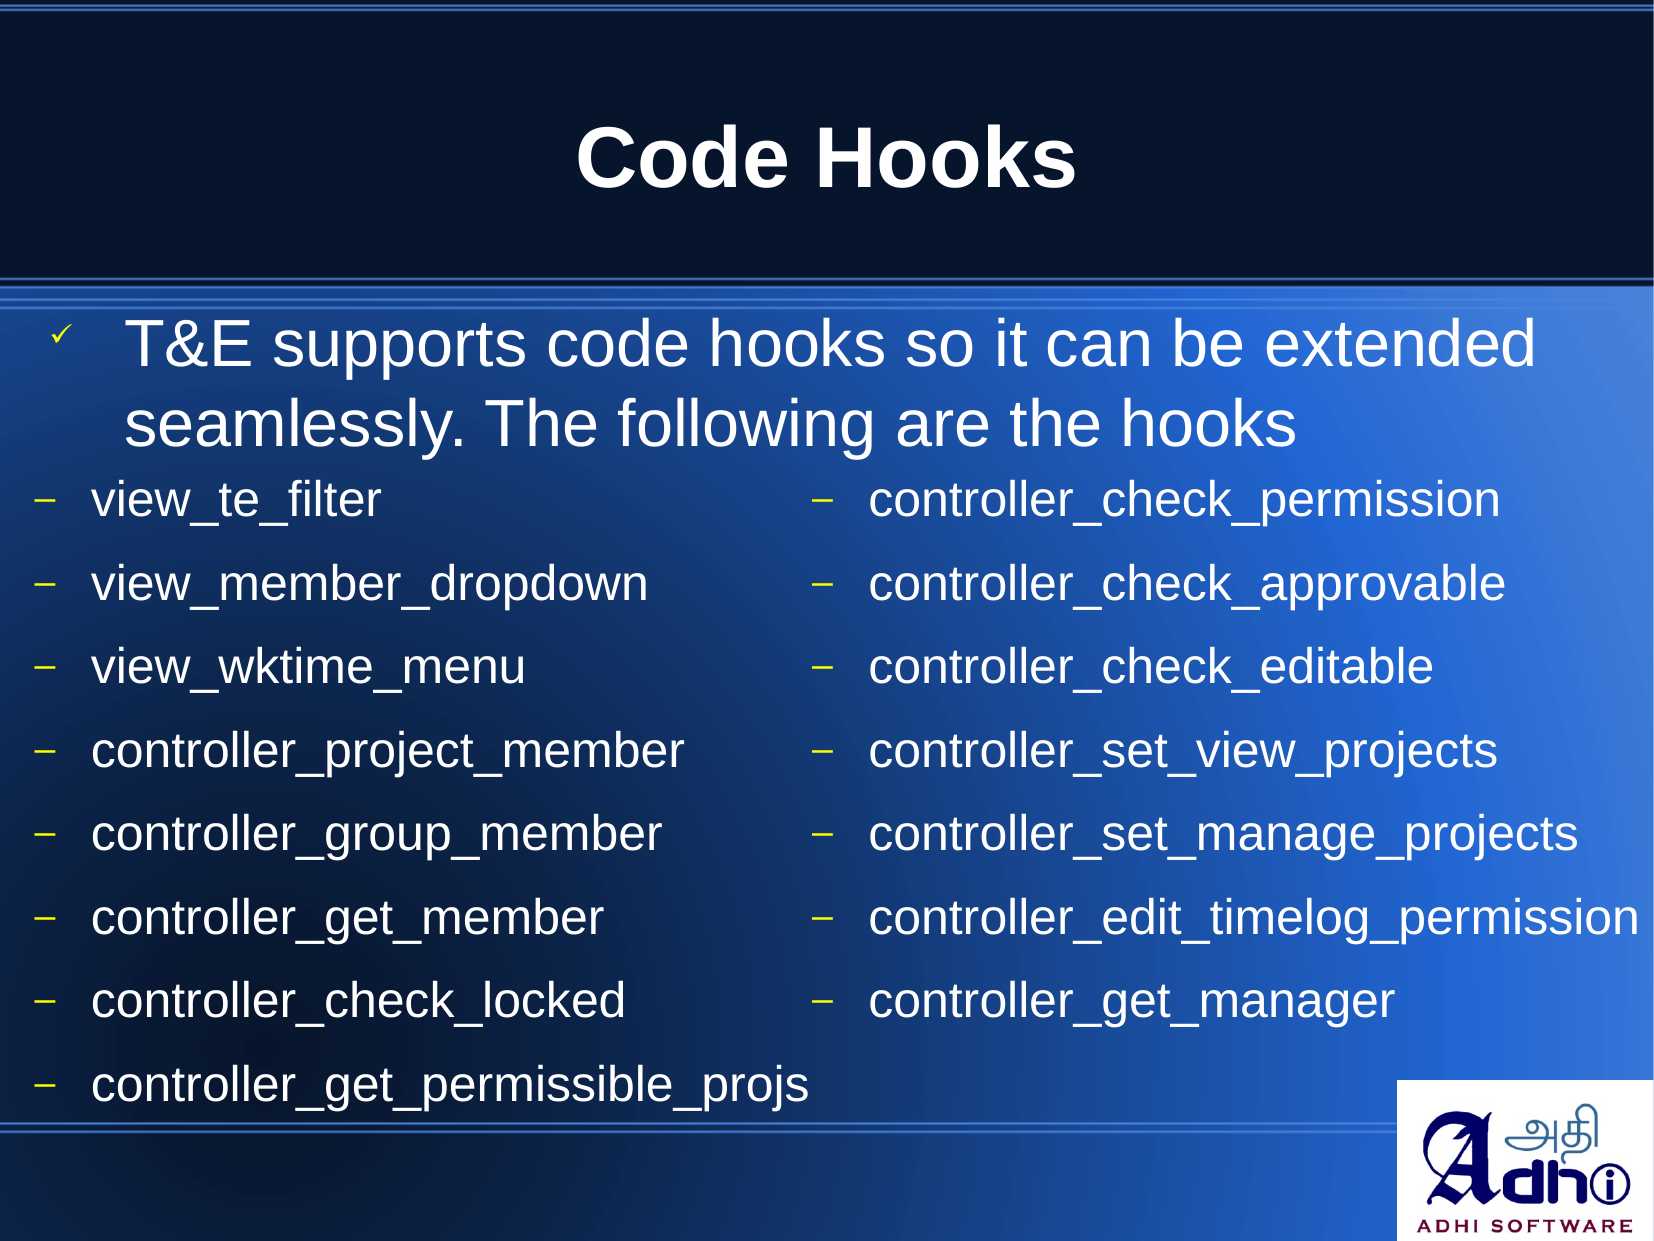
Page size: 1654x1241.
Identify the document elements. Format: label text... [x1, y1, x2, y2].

list view_te_filter view_member_dropdown view_wktime_menu controller_project_member controller_group_member controller_get_member controller_check_locked controller_get_permissible_projs [34, 473, 812, 1144]
list controller_check_permission controller_check_approvable controller_check_editable controller_set_view_projects controller_set_manage_projects controller_edit_timelog_permission controller_get_manager [812, 473, 1654, 1144]
picture [0, 0, 1654, 1241]
list T&E supports code hooks so it can be extended seamlessly. The following are the hooks [49, 300, 1575, 473]
title Code Hooks [82, 56, 1571, 250]
